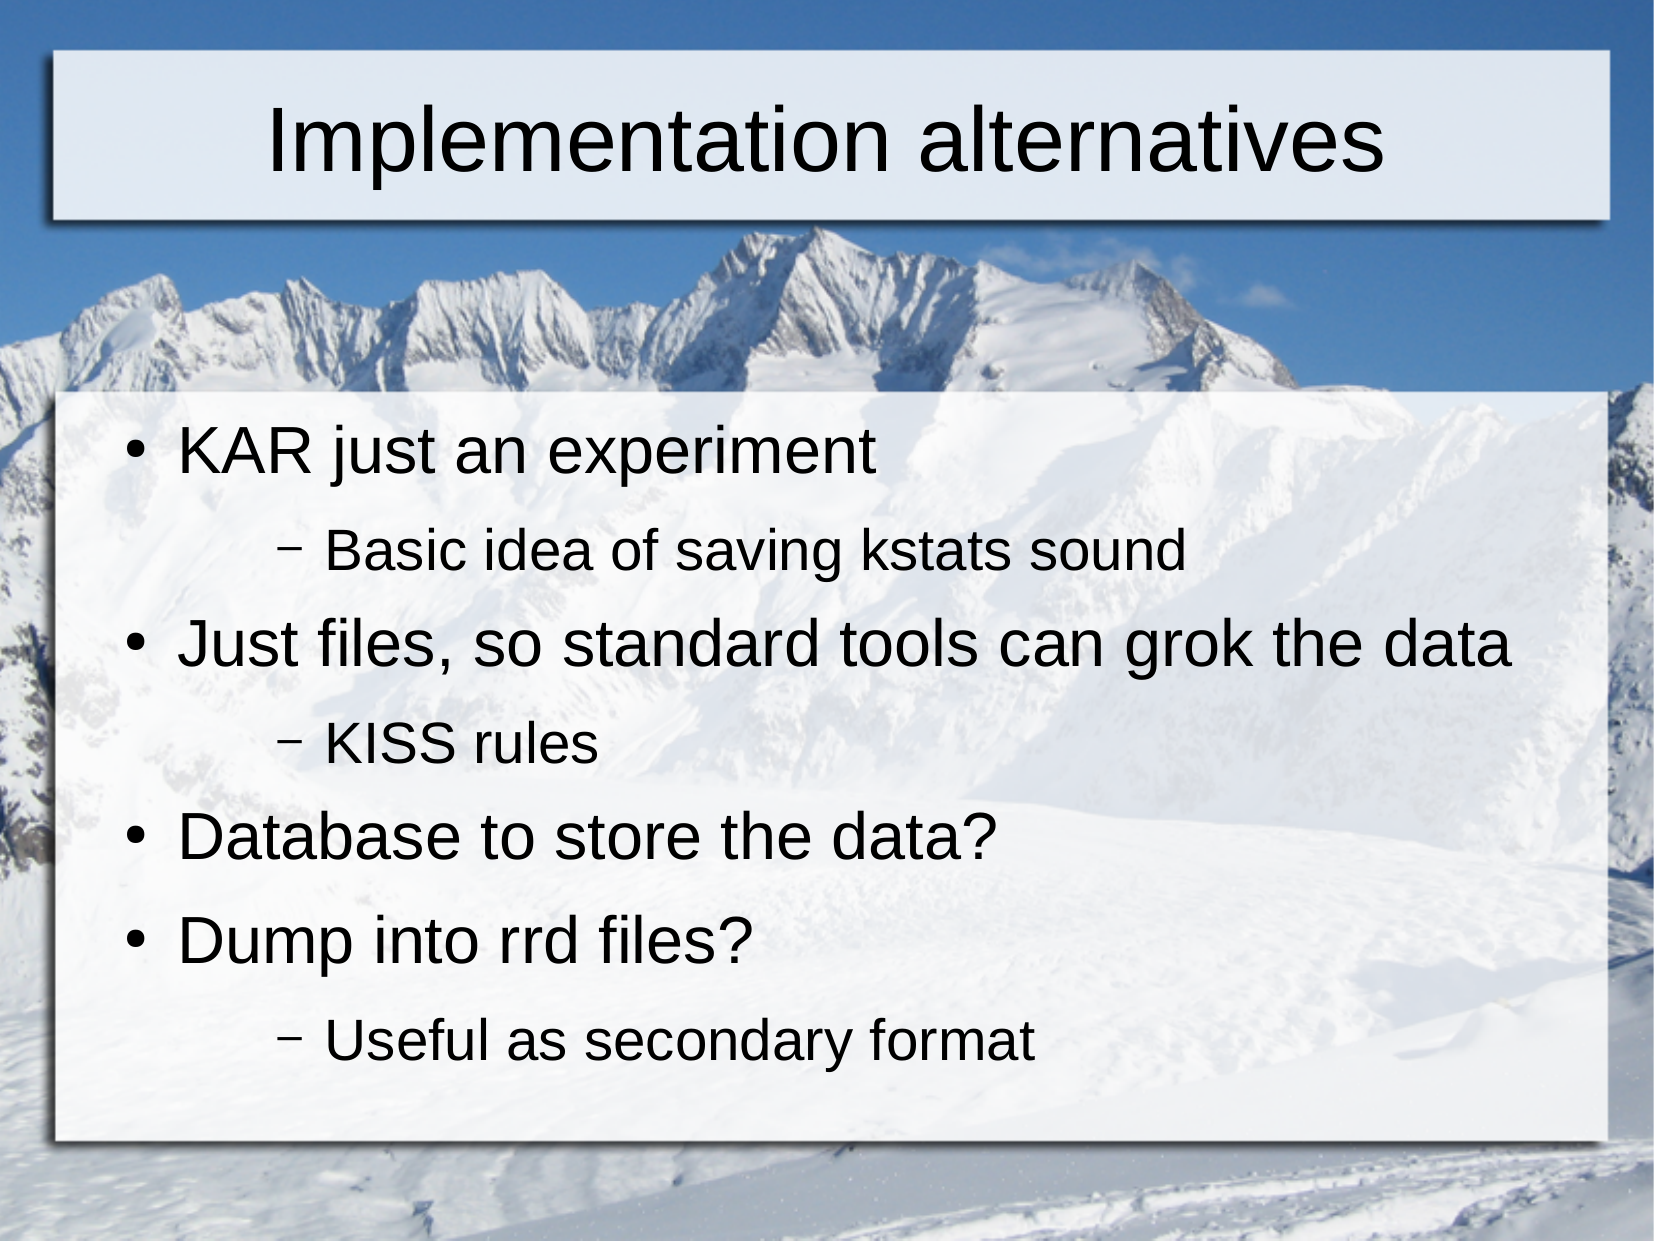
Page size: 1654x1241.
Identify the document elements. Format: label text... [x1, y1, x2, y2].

list KAR just an experiment Basic idea of saving kstats sound Just files, so standard tools can grok the data KISS rules Database to store the data? Dump into rrd files? Useful as secondary format [88, 413, 1571, 1094]
title Implementation alternatives [59, 61, 1595, 219]
picture [0, 0, 1654, 1241]
